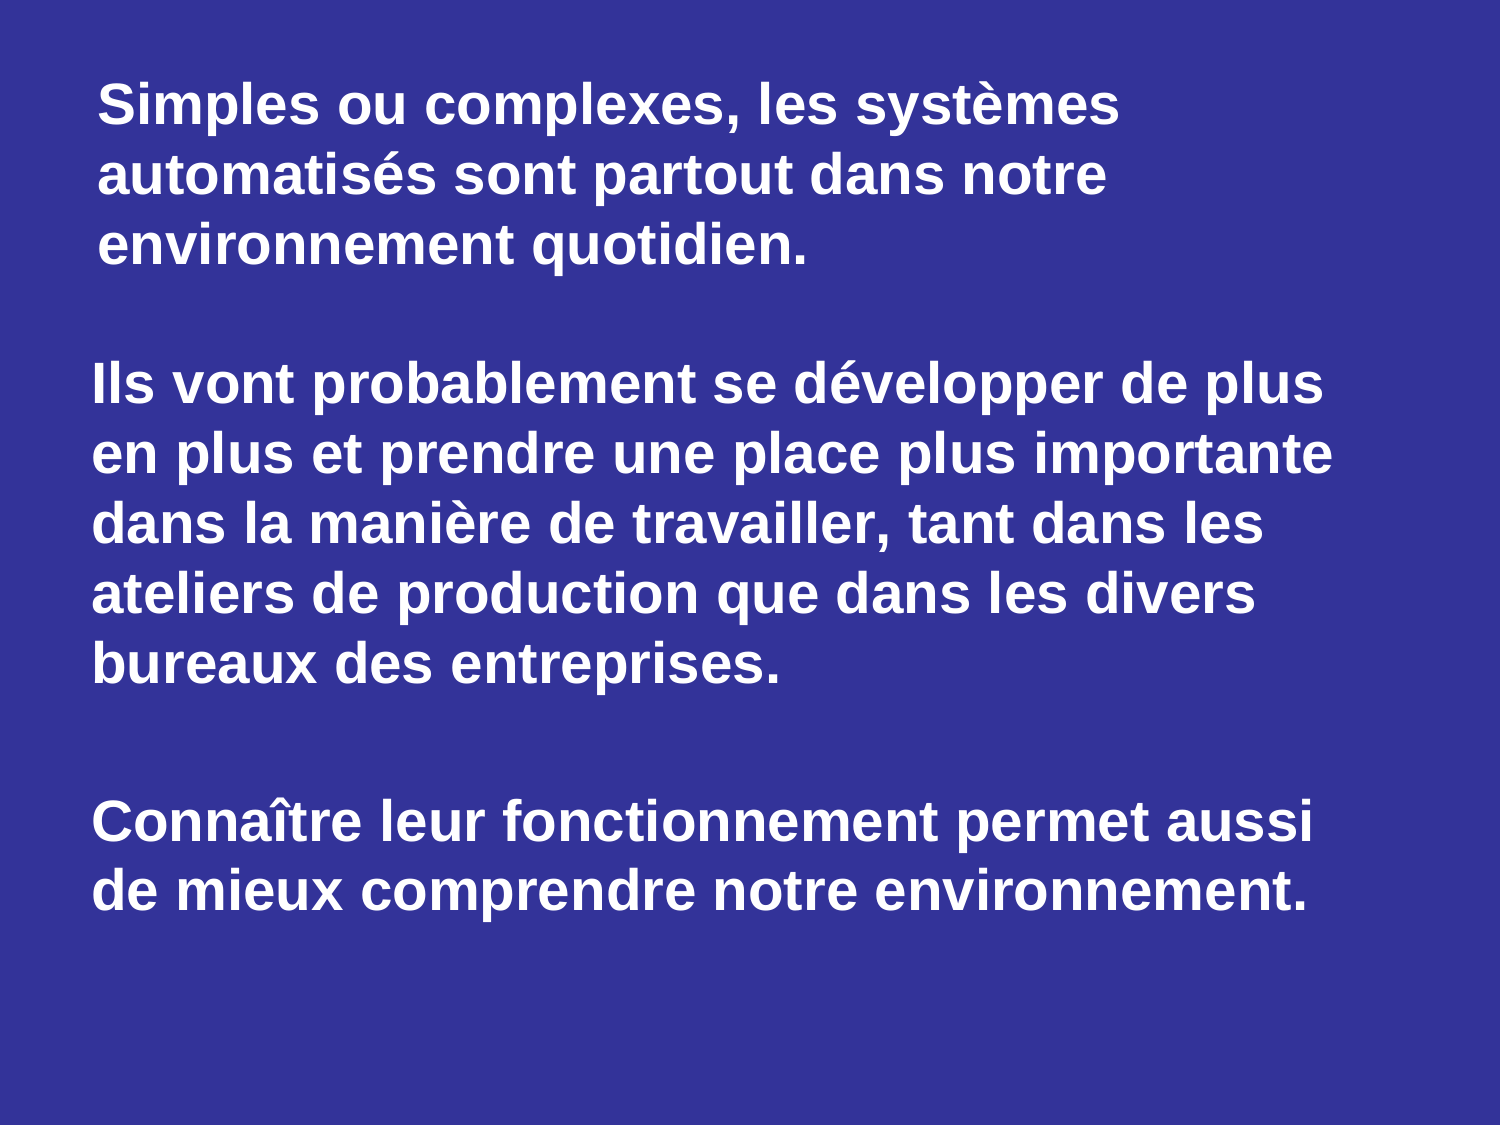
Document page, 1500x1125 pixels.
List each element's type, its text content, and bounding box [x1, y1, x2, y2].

text_box Ils vont probablement se développer de plus en plus et prendre une place plus importante dans la manière de travailler, tant dans les ateliers de production que dans les divers bureaux des entreprises. [76, 338, 1388, 704]
text_box Simples ou complexes, les systèmes automatisés sont partout dans notre environnement quotidien. [82, 59, 1394, 284]
text_box Connaître leur fonctionnement permet aussi de mieux comprendre notre environnement. [76, 774, 1389, 931]
